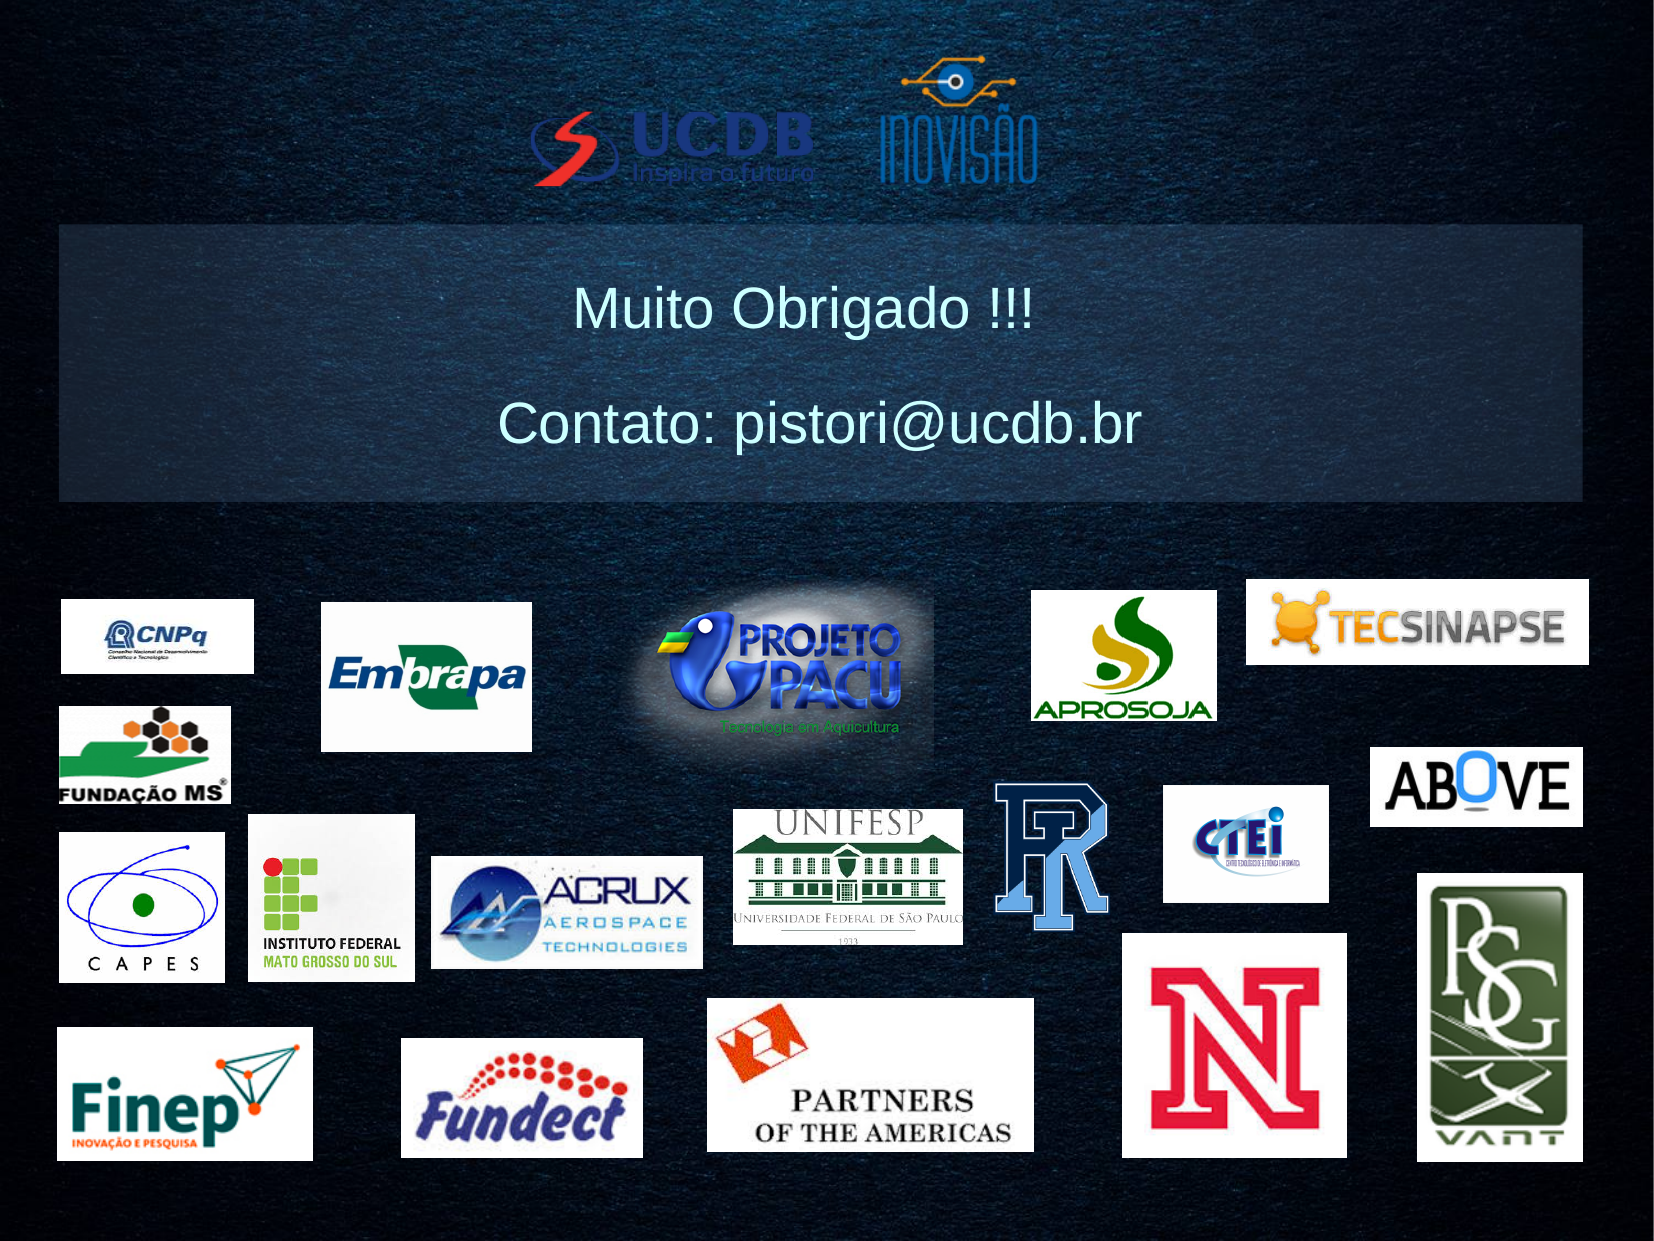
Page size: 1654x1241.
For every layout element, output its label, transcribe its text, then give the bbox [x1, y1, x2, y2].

picture [0, 0, 1654, 1241]
text_box Muito Obrigado !!! Contato: pistori@ucdb.br [58, 224, 1583, 502]
